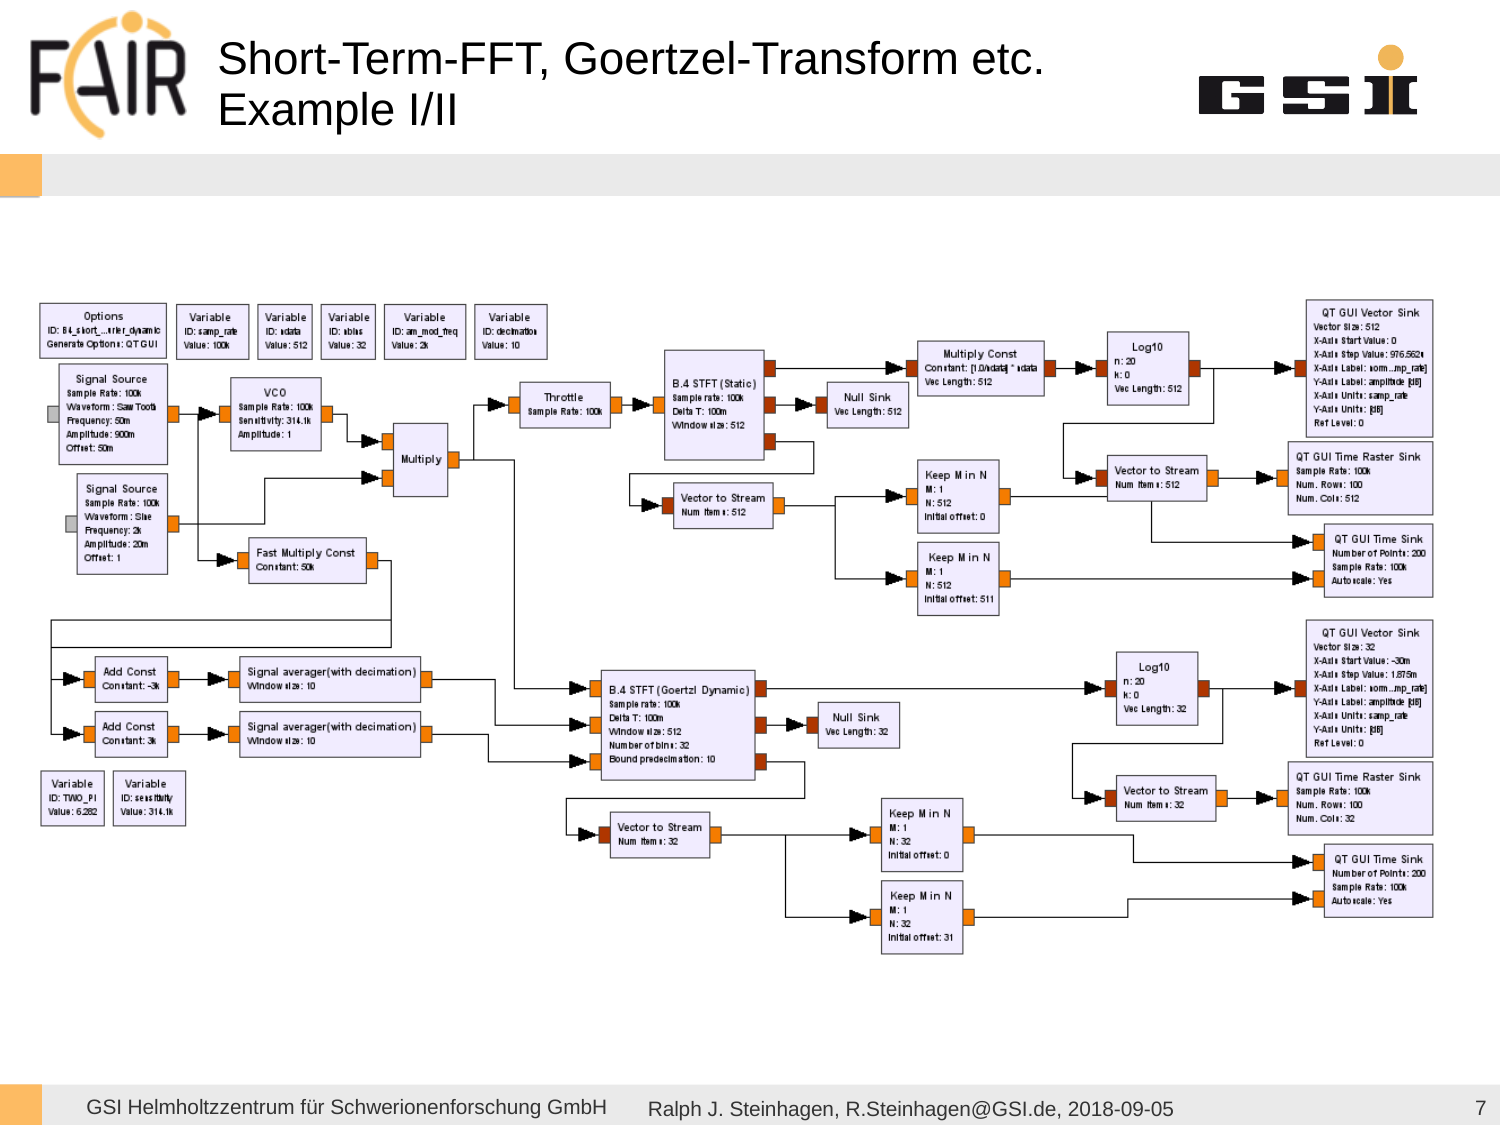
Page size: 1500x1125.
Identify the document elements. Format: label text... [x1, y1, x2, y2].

picture [36, 296, 1438, 958]
picture [30, 9, 187, 141]
picture [1197, 42, 1419, 117]
title Short-Term-FFT, Goertzel-Transform etc. Example I/II [217, 20, 1109, 147]
